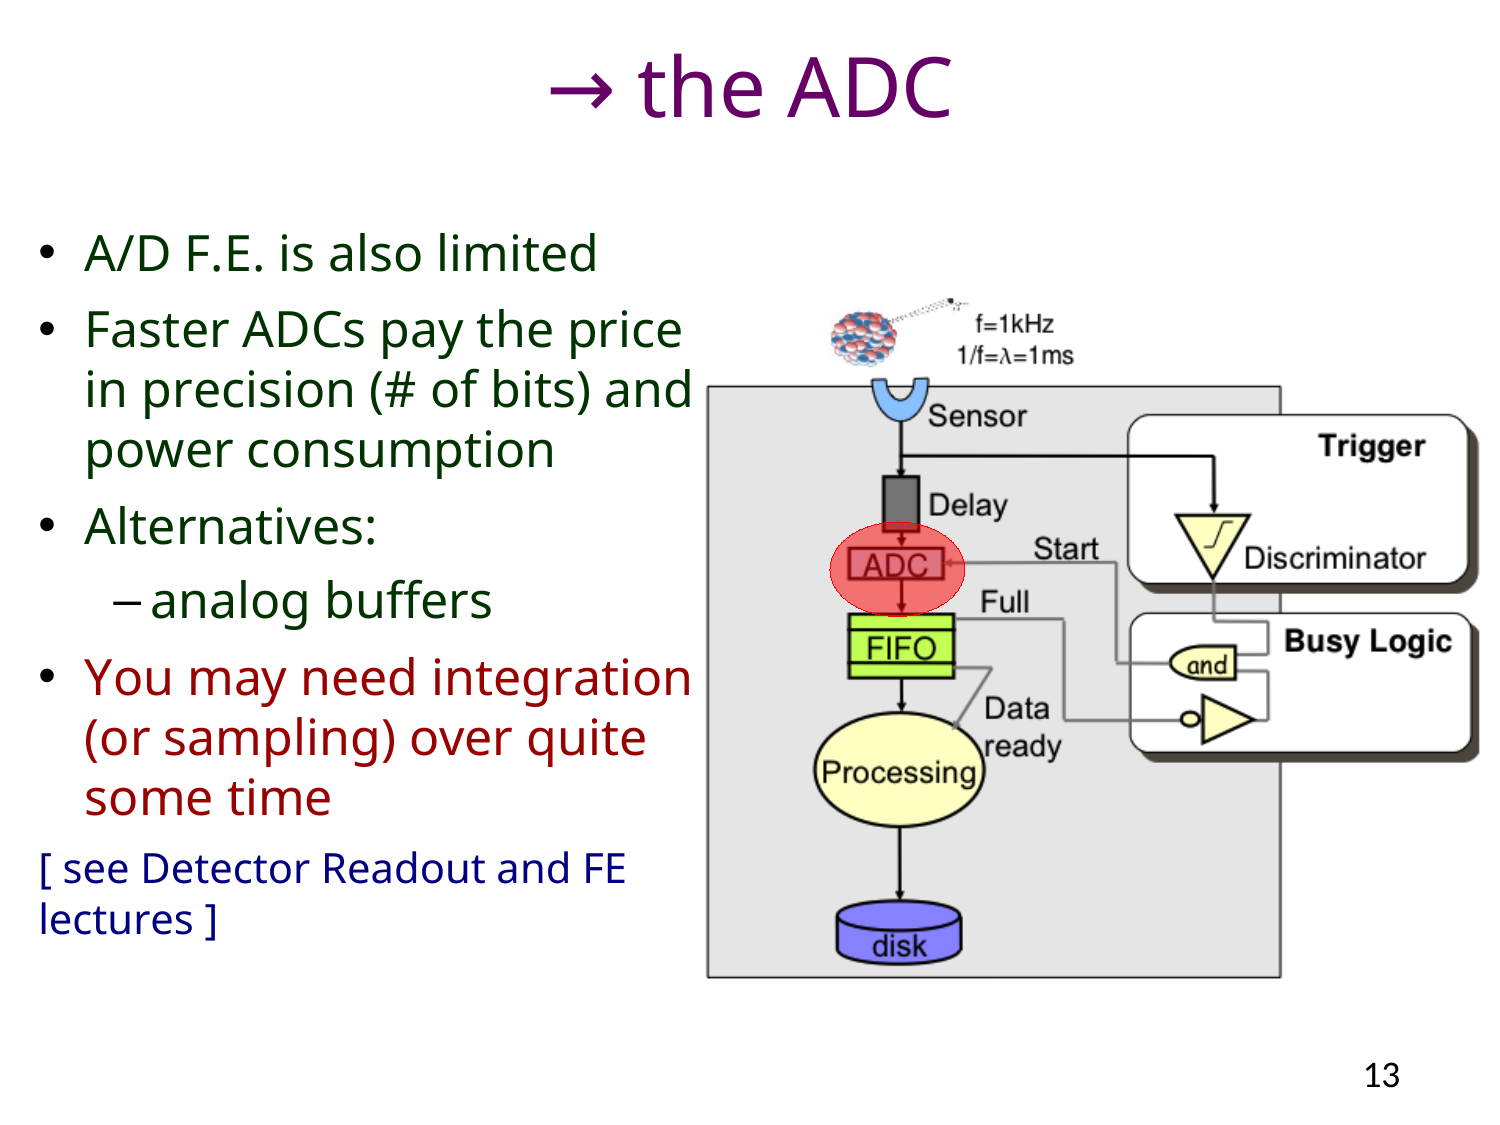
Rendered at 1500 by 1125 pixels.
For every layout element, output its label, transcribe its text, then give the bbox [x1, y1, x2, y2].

list A/D F.E. is also limited Faster ADCs pay the price in precision (# of bits) and power consumption Alternatives: analog buffers You may need integration (or sampling) over quite some time [ see Detector Readout and FE lectures ] [23, 213, 721, 1066]
title → the ADC [6, 0, 1495, 169]
text_box [829, 521, 965, 617]
picture [721, 286, 1481, 999]
